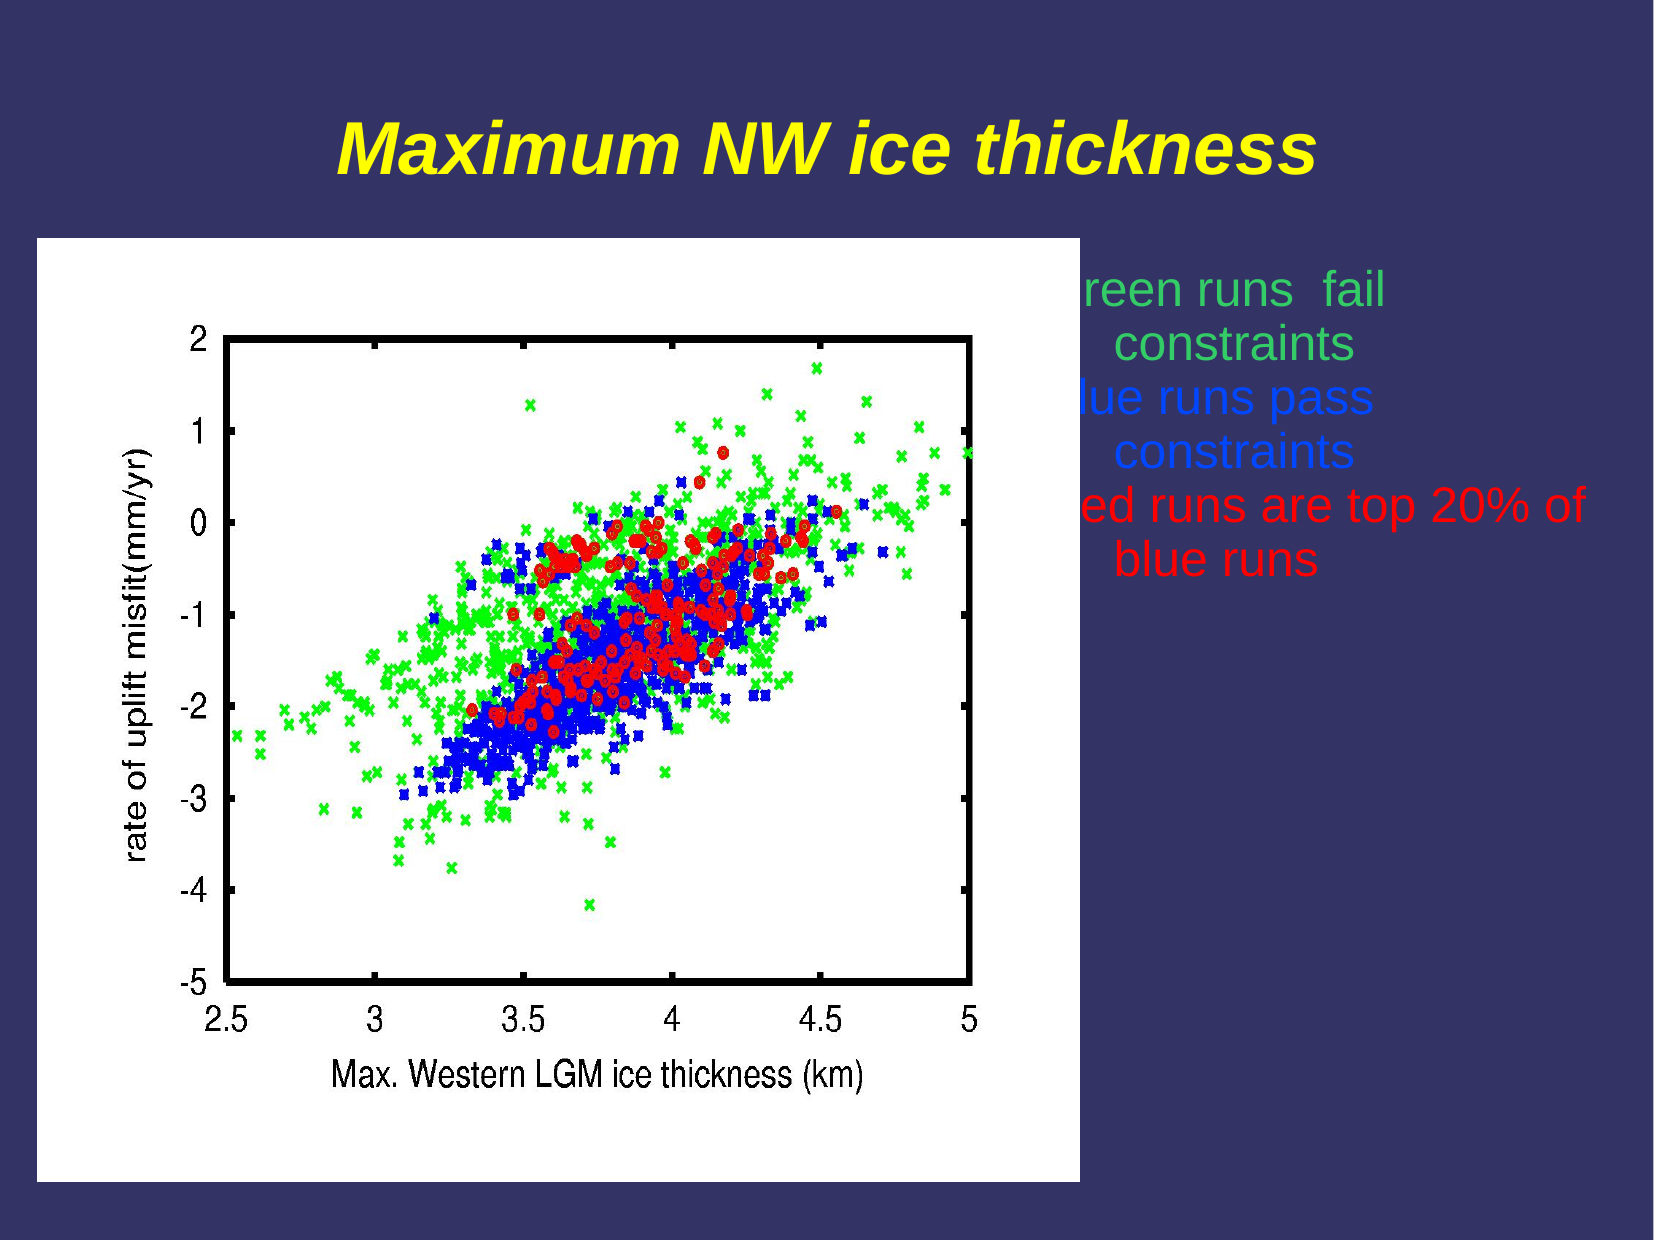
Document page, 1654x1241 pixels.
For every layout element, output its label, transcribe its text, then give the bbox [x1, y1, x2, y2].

title Maximum NW ice thickness [121, 49, 1534, 250]
list Green runs fail constraints Blue runs pass constraints Red runs are top 20% of blue runs [1080, 263, 1620, 1151]
picture [37, 238, 1080, 1182]
